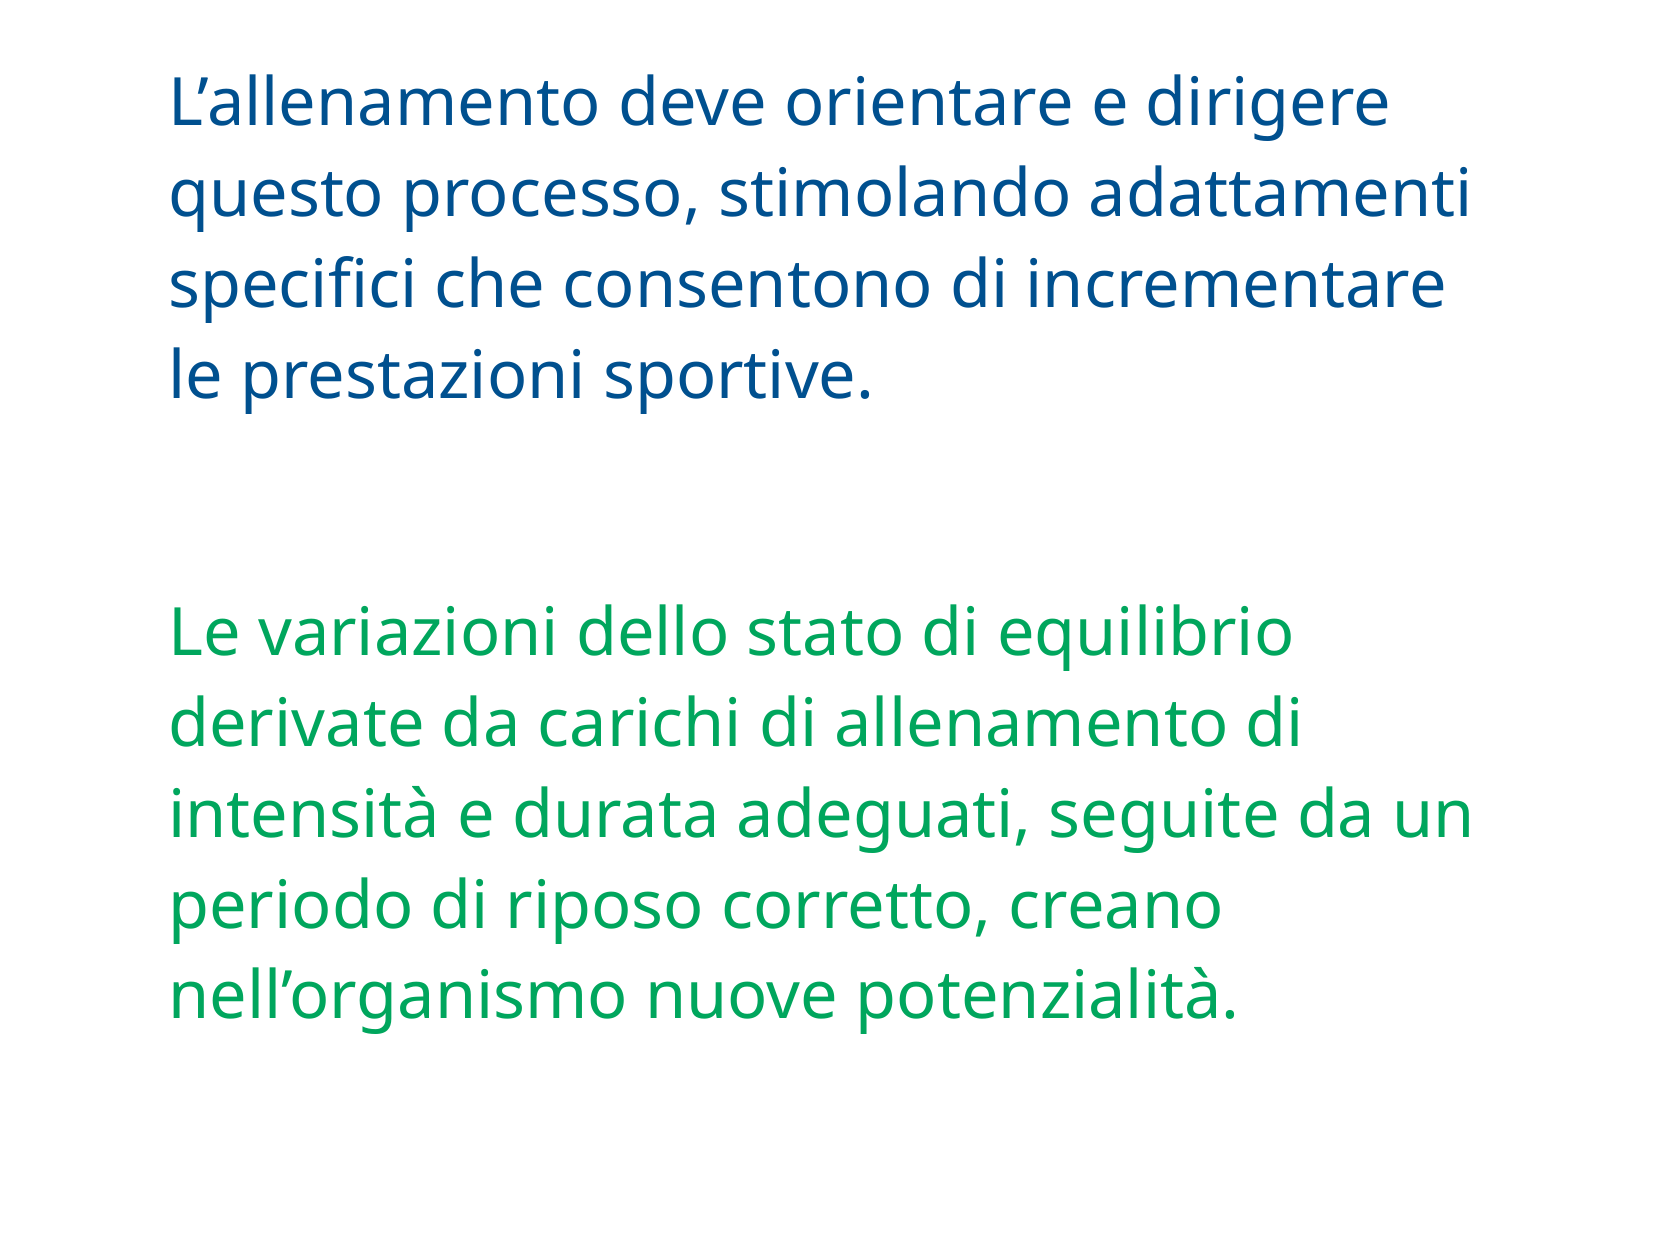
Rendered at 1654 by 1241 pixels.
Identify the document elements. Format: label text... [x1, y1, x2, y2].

text_box L’allenamento deve orientare e dirigere questo processo, stimolando adattamenti specifici che consentono di incrementare le prestazioni sportive. [153, 47, 1536, 544]
text_box Le variazioni dello stato di equilibrio derivate da carichi di allenamento di intensità e durata adeguati, seguite da un periodo di riposo corretto, creano nell’organismo nuove potenzialità. [153, 577, 1536, 1158]
